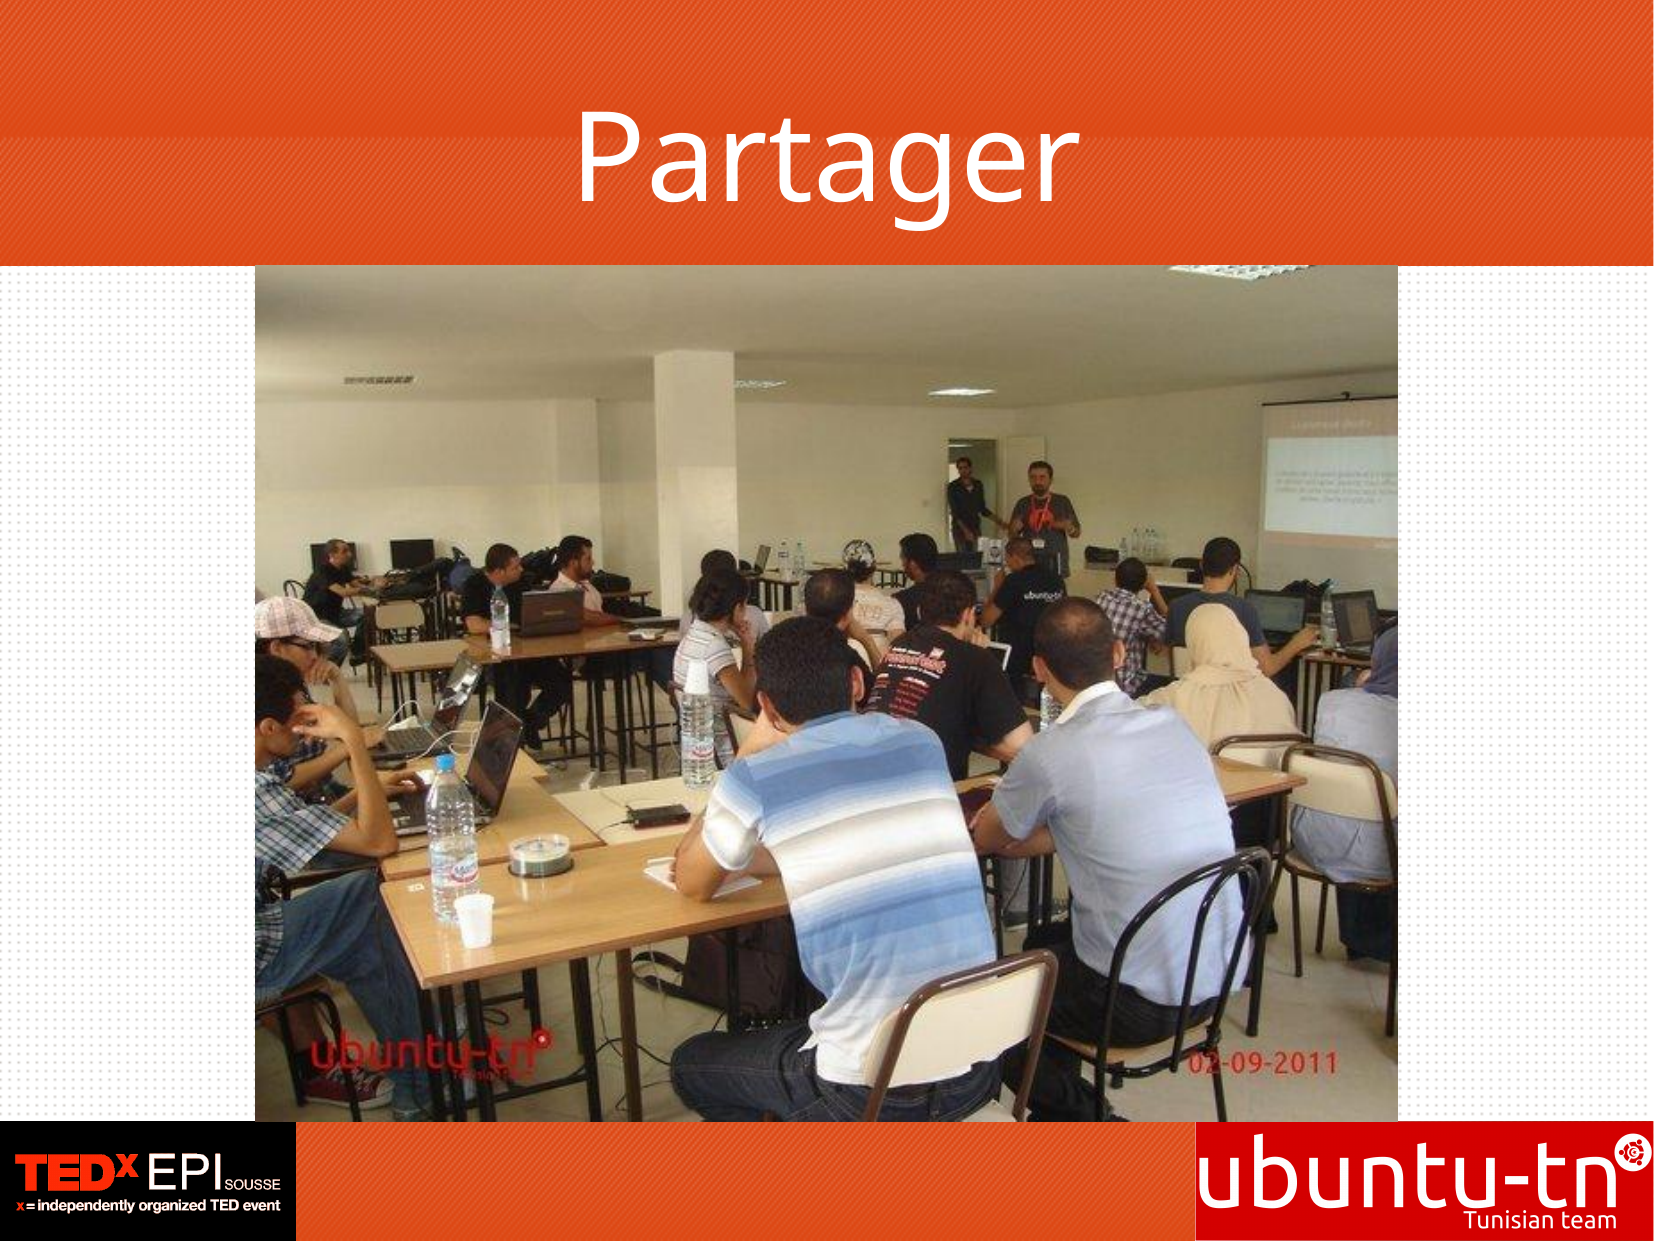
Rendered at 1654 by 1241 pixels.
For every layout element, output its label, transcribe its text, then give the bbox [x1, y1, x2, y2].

picture [0, 0, 1654, 1241]
title Partager [82, 49, 1571, 257]
